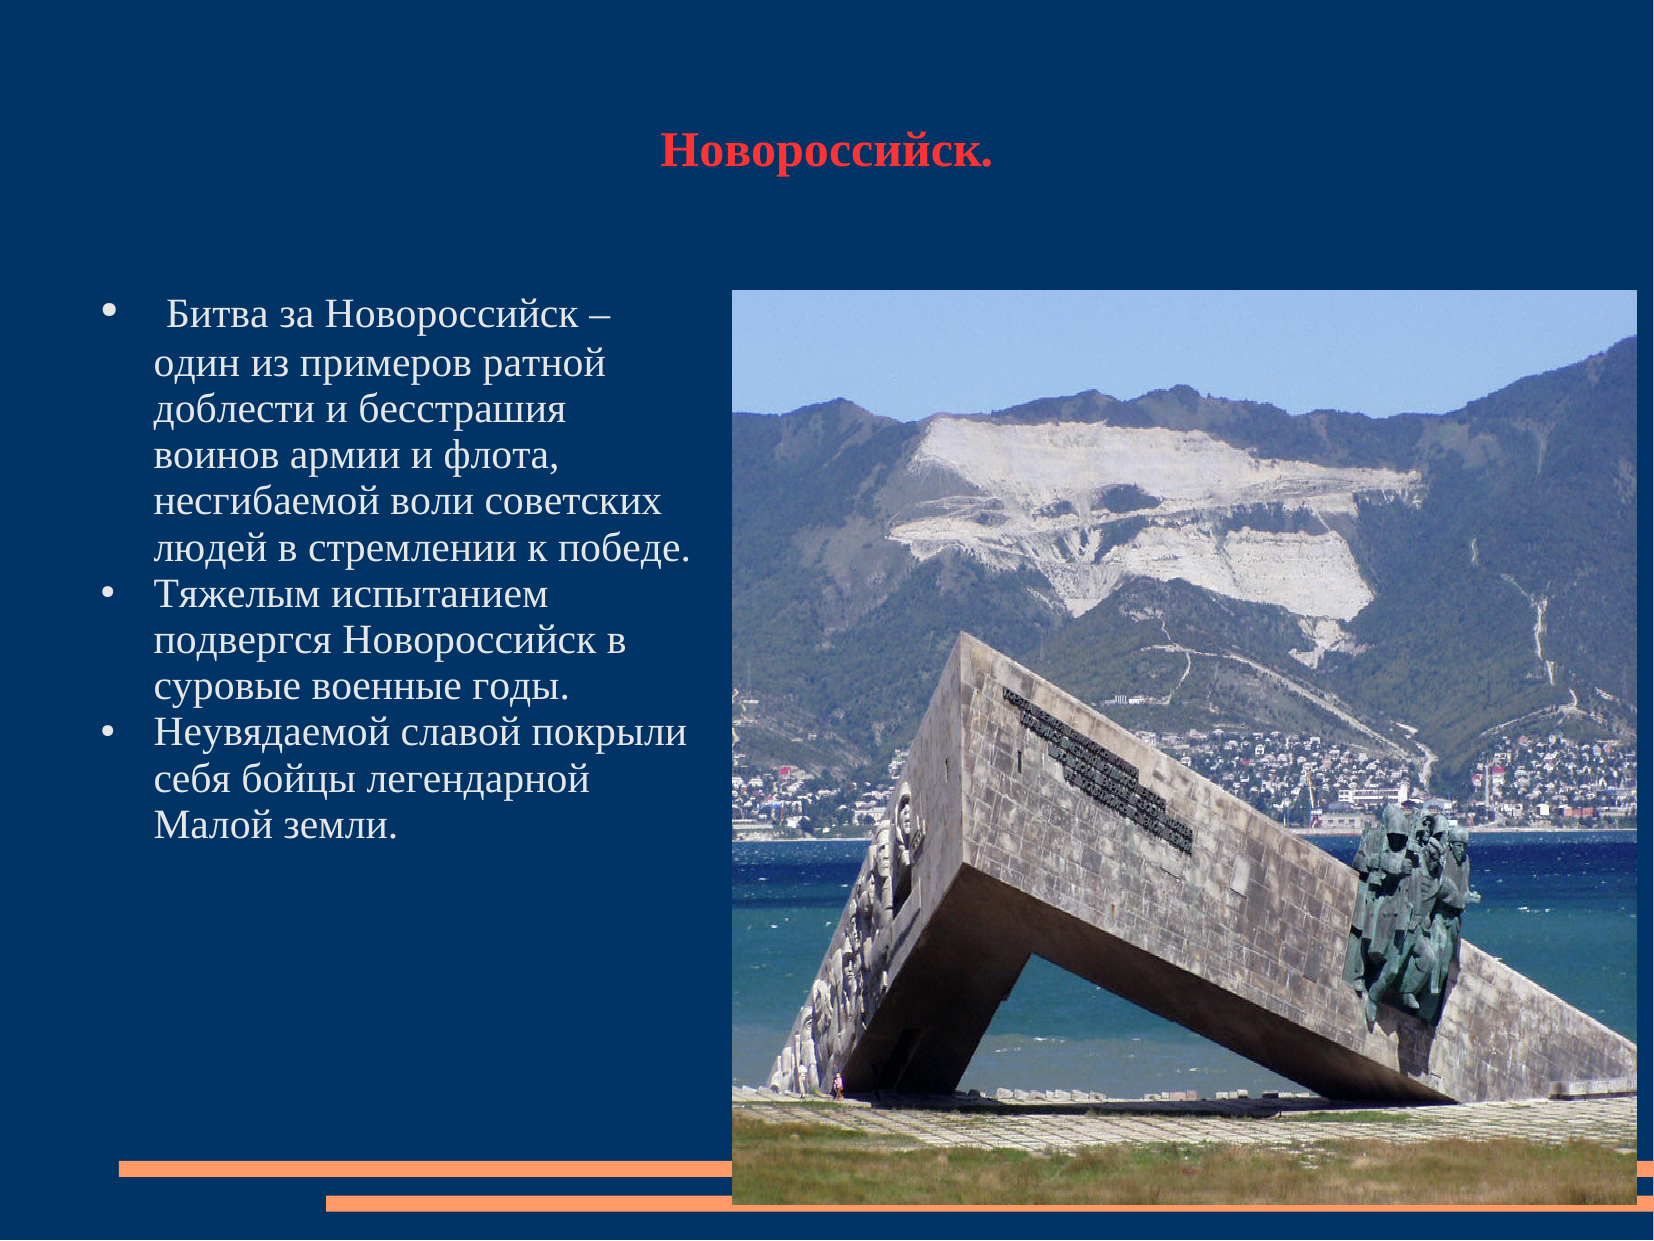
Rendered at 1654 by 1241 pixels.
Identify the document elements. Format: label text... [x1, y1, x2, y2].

list Битва за Новороссийск – один из примеров ратной доблести и бесстрашия воинов армии и флота, несгибаемой воли советских людей в стремлении к победе. Тяжелым испытанием подвергся Новороссийск в суровые военные годы. Неувядаемой славой покрыли себя бойцы легендарной Малой земли. [82, 283, 697, 1193]
title Новороссийск. [121, 46, 1534, 254]
picture [732, 290, 1637, 1205]
